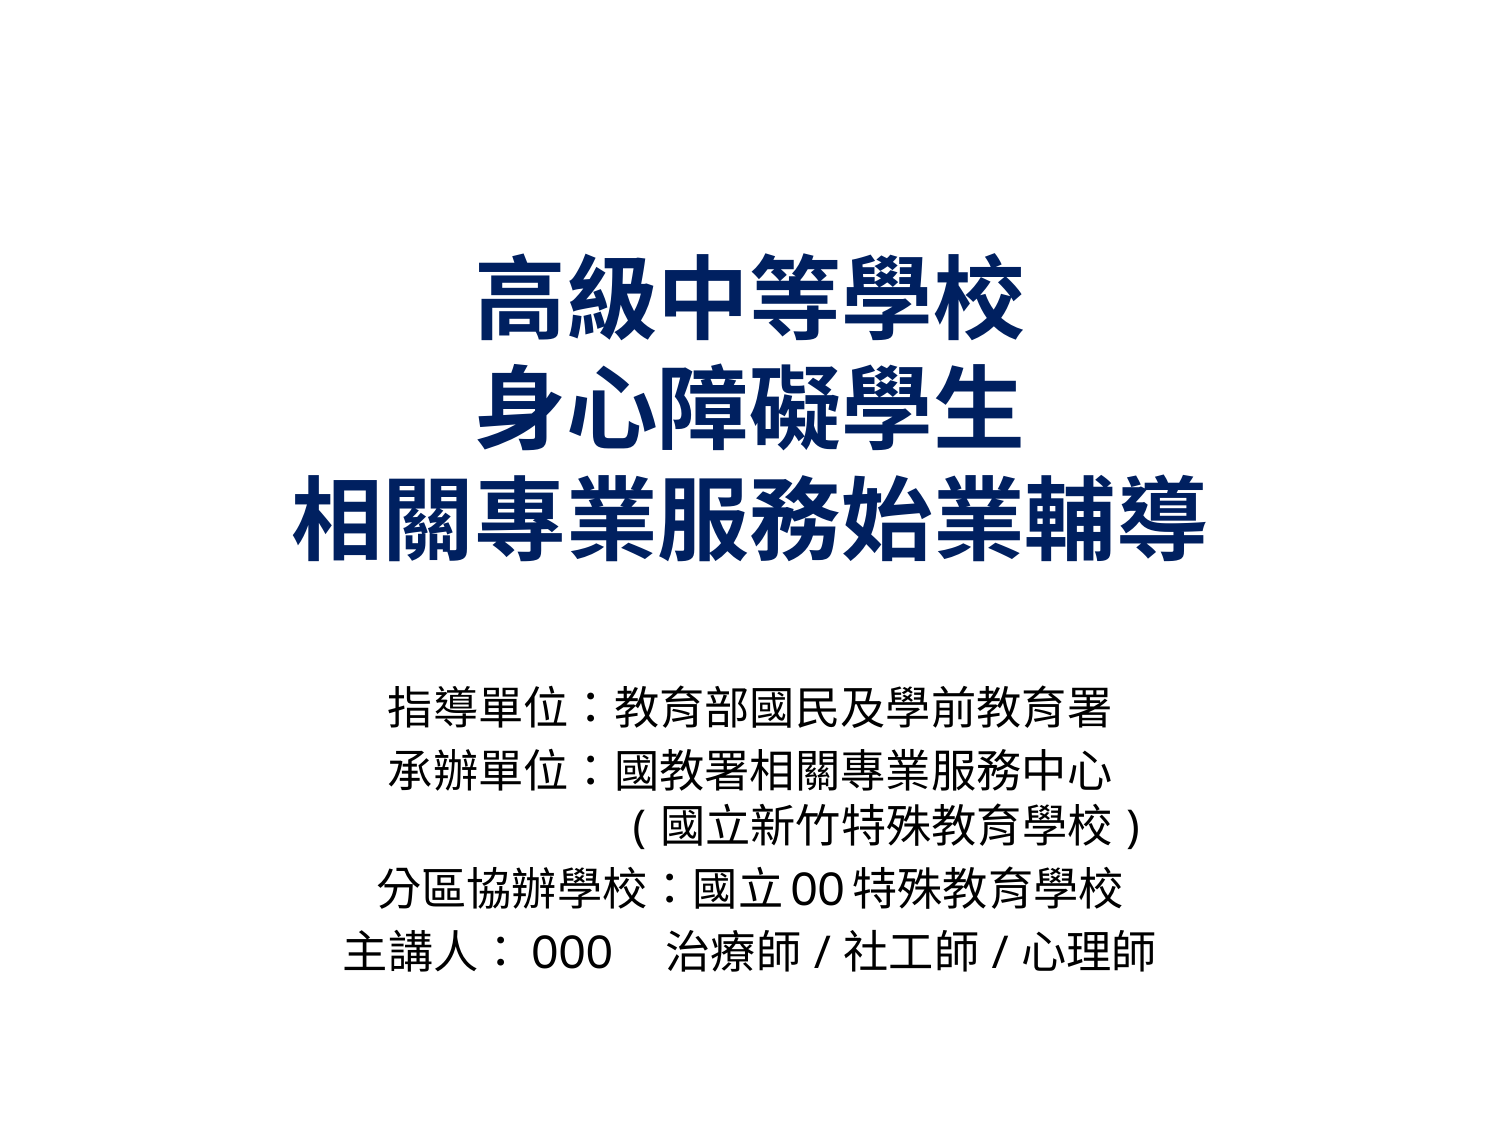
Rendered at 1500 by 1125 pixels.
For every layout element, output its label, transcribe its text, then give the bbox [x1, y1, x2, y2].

subtitle 指導單位：教育部國民及學前教育署 承辦單位：國教署相關專業服務中心 (國立新竹特殊教育學校) 分區協辦學校：國立OO特殊教育學校 主講人：OOO 治療師/社工師/心理師 [187, 671, 1313, 992]
title 高級中等學校 身心障礙學生 相關專業服務始業輔導 [52, 203, 1448, 610]
